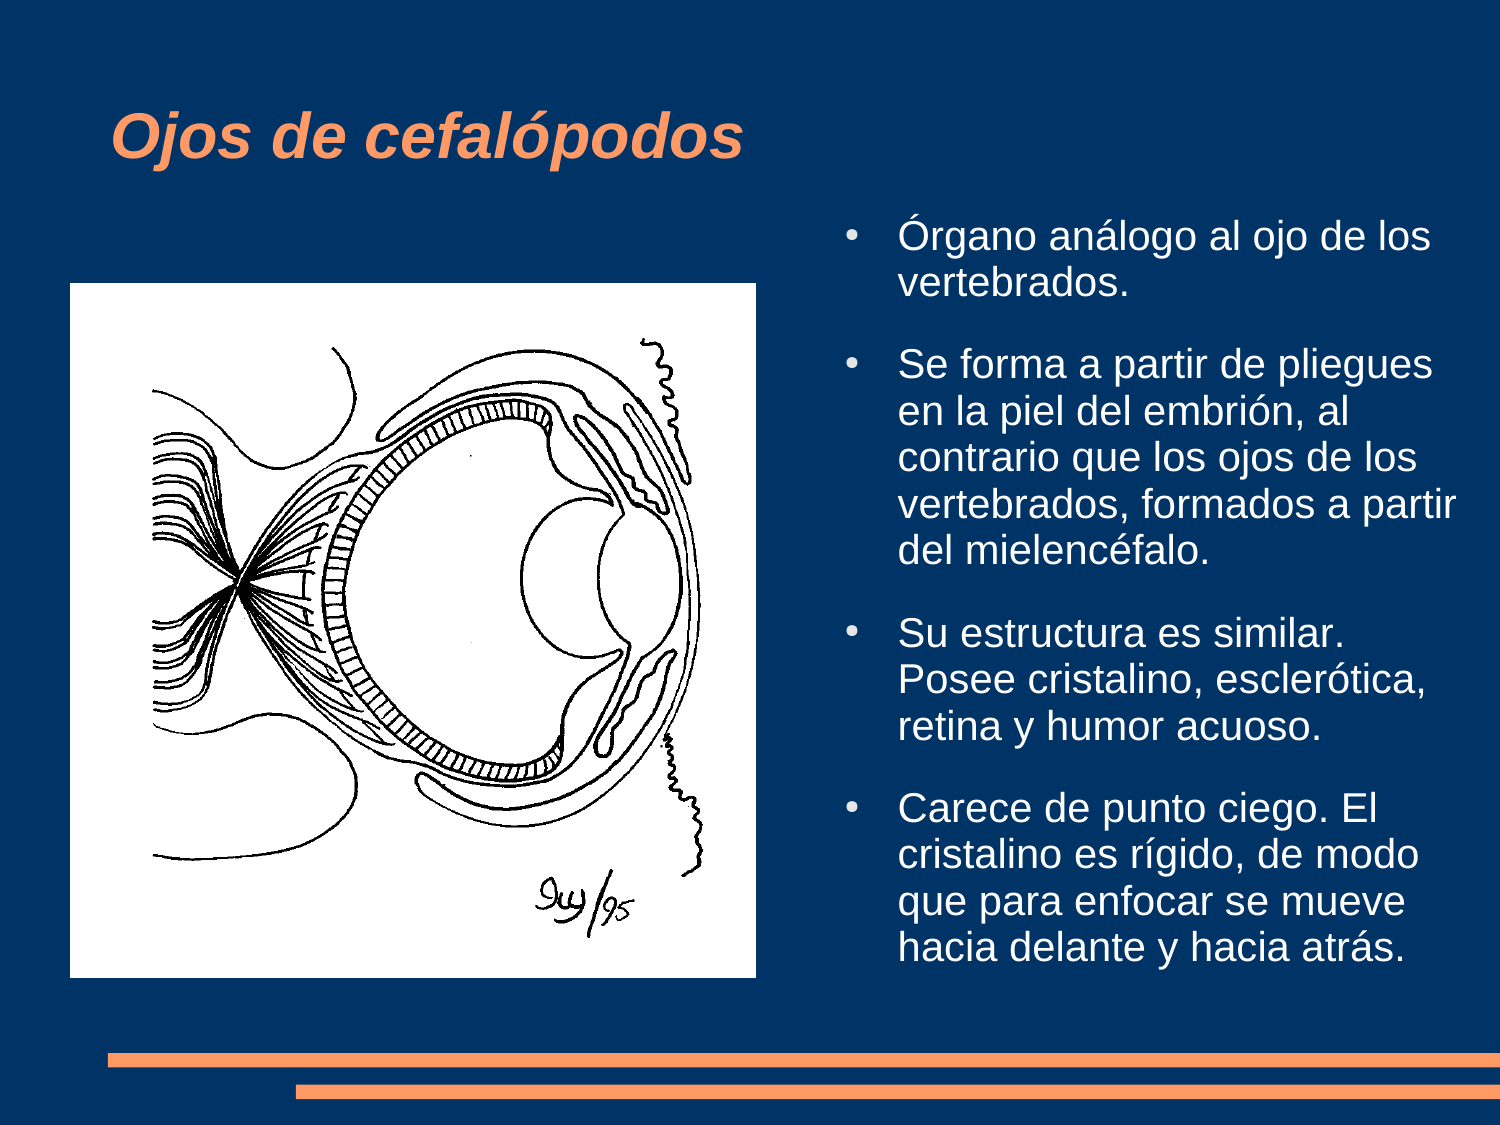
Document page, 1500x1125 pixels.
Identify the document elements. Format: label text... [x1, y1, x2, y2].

list Órgano análogo al ojo de los vertebrados. Se forma a partir de pliegues en la piel del embrión, al contrario que los ojos de los vertebrados, formados a partir del mielencéfalo. Su estructura es similar. Posee cristalino, esclerótica, retina y humor acuoso. Carece de punto ciego. El cristalino es rígido, de modo que para enfocar se mueve hacia delante y hacia atrás. [826, 212, 1464, 1040]
picture [70, 283, 756, 978]
title Ojos de cefalópodos [110, 41, 1392, 230]
